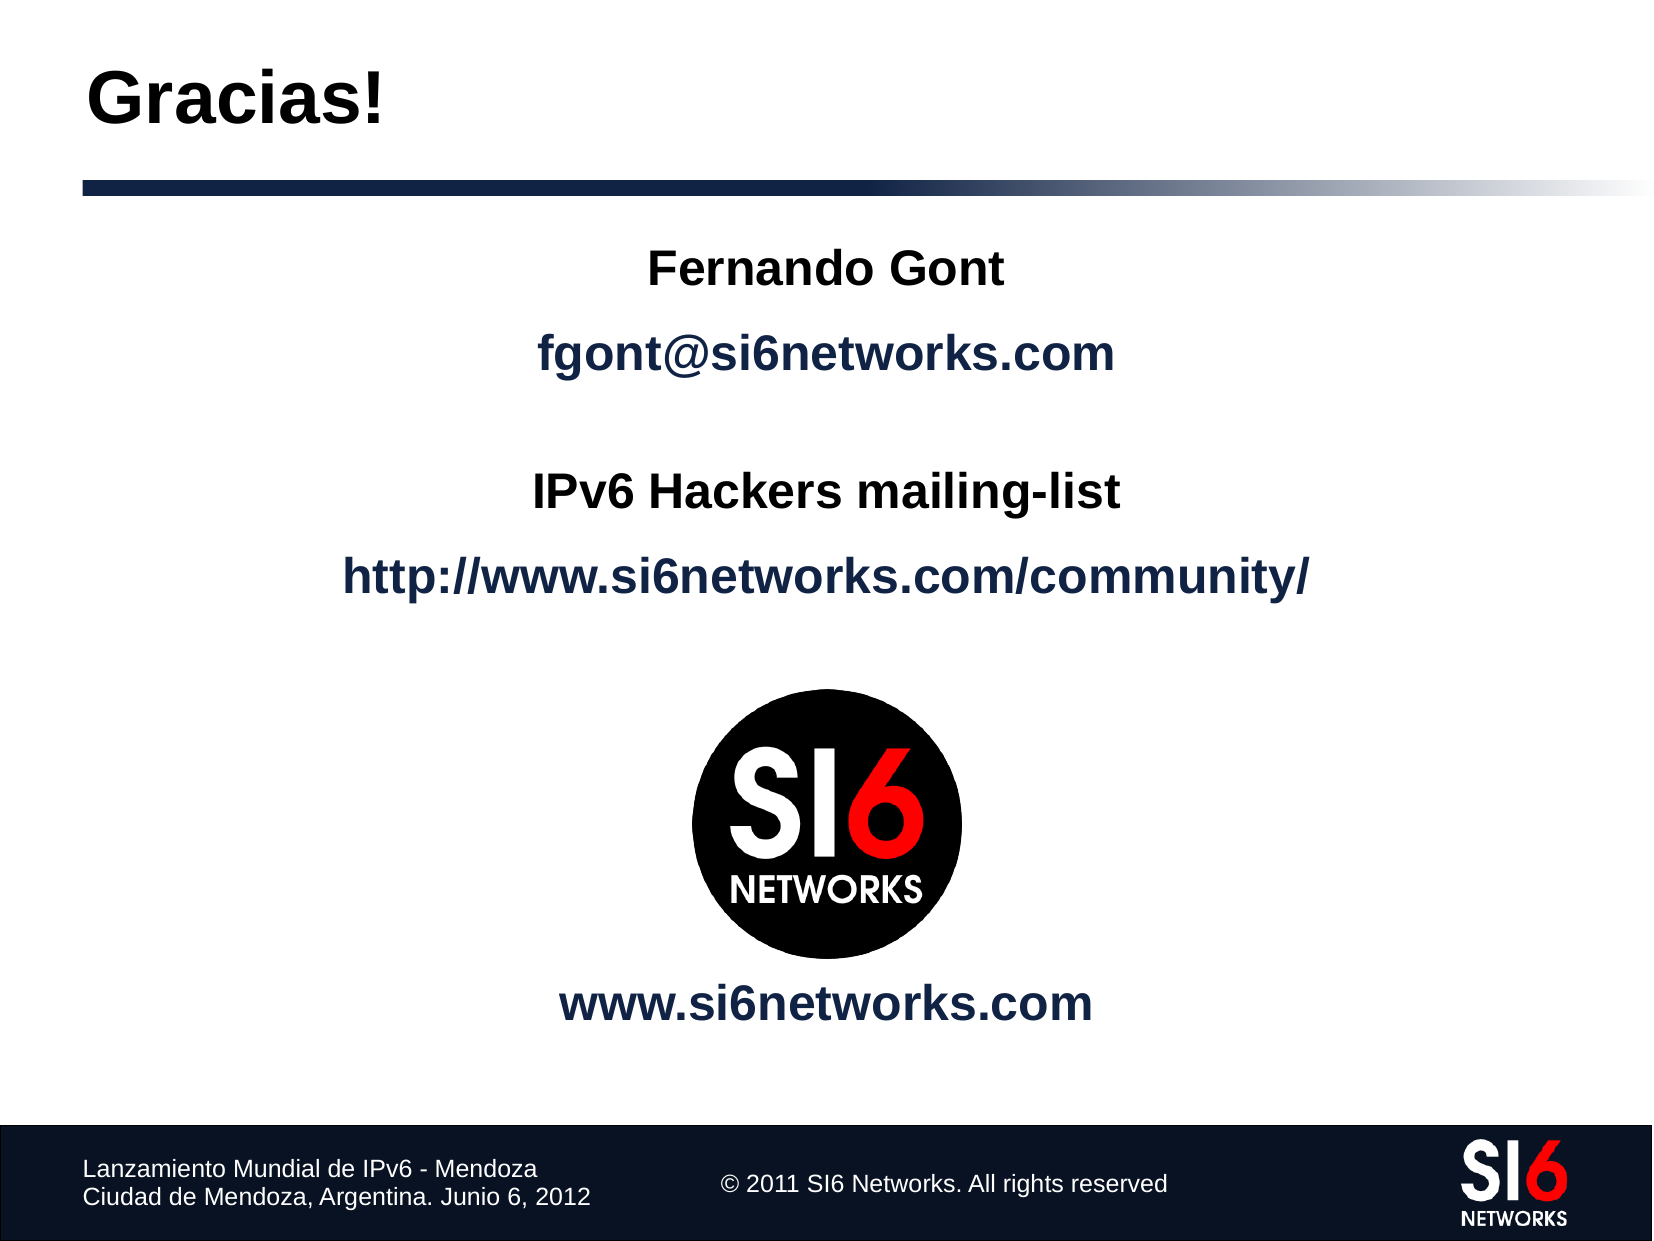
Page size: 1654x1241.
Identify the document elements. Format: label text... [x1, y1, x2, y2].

list Fernando Gont fgont@si6networks.com IPv6 Hackers mailing-list http://www.si6networks.com/community/ www.si6networks.com [82, 240, 1571, 1109]
picture [1461, 1139, 1567, 1226]
picture [692, 689, 962, 959]
title Gracias! [86, 30, 1576, 166]
